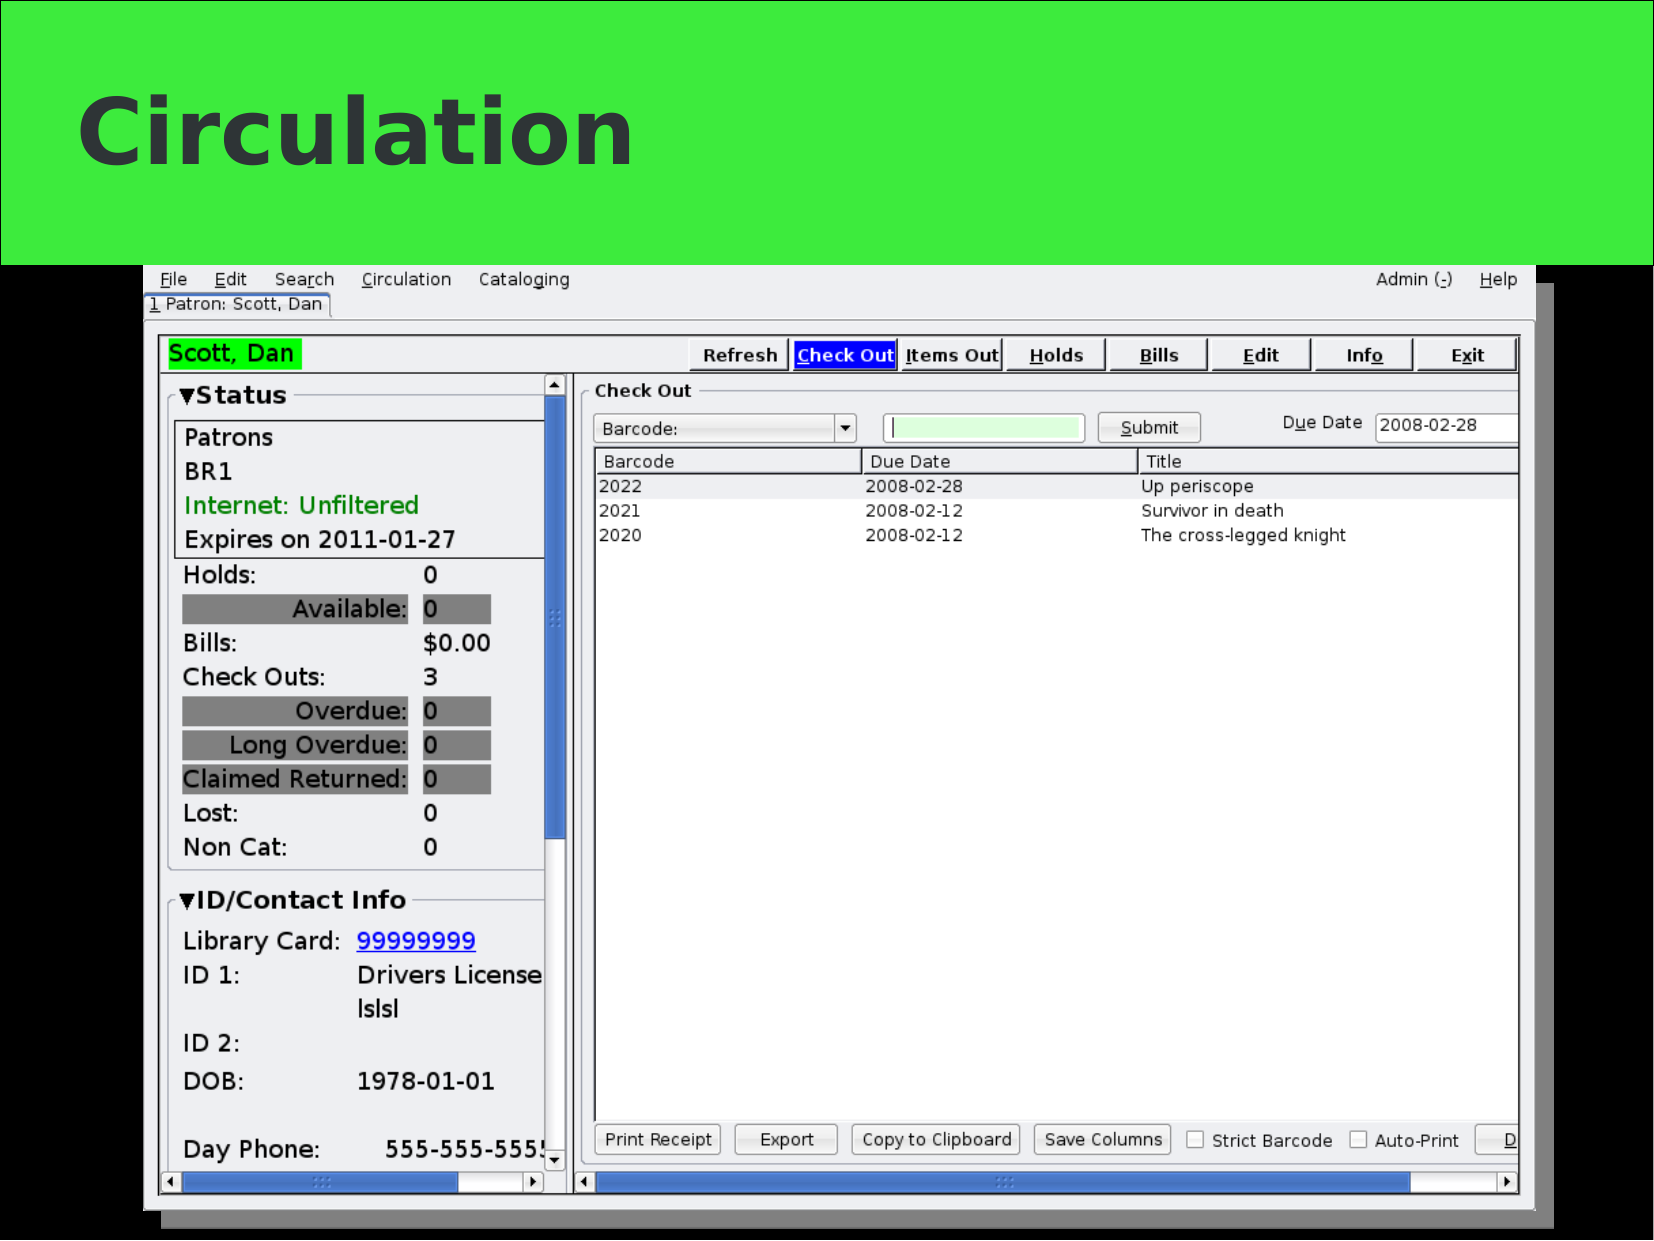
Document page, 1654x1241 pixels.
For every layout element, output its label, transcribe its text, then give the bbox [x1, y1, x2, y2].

title Circulation [76, 29, 1565, 237]
picture [143, 265, 1536, 1211]
